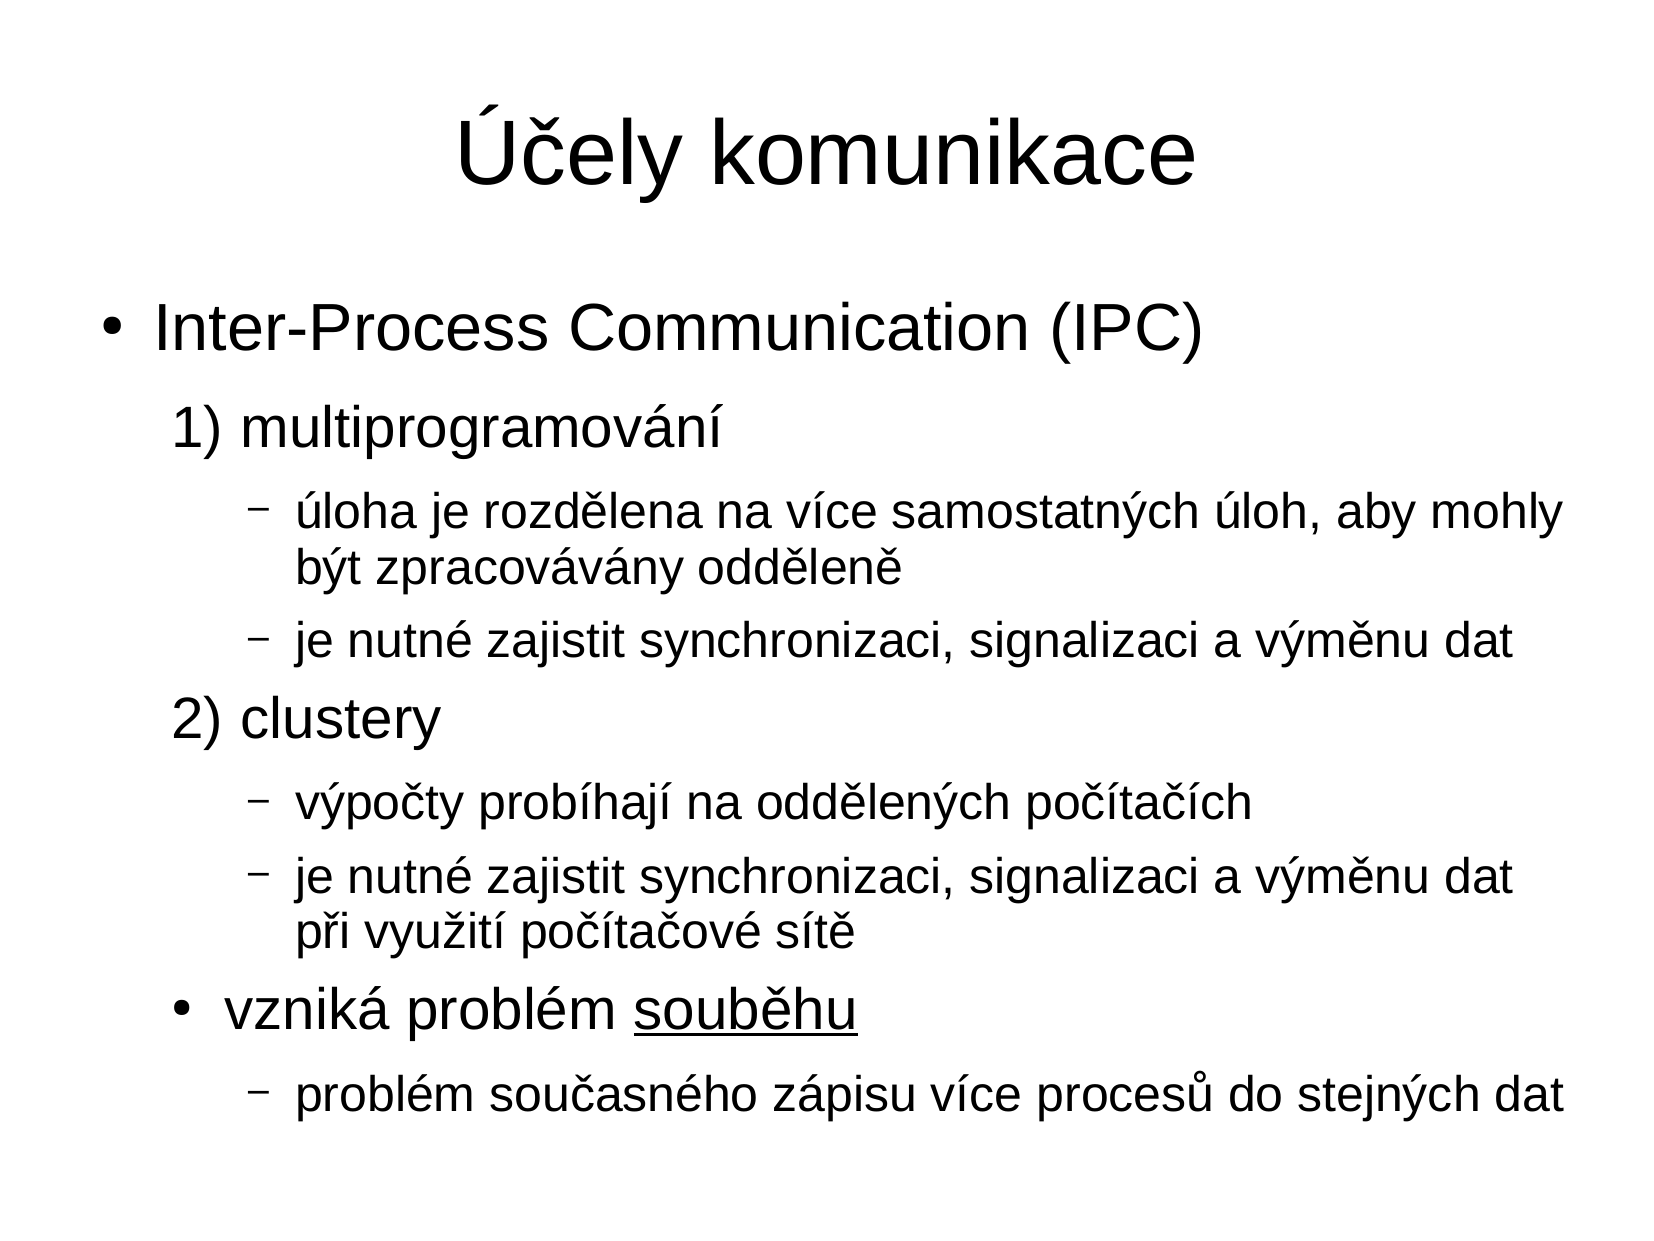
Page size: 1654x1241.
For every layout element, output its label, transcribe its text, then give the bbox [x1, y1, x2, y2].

title Účely komunikace [82, 56, 1571, 250]
list Inter-Process Communication (IPC) multiprogramování úloha je rozdělena na více samostatných úloh, aby mohly být zpracovávány odděleně je nutné zajistit synchronizaci, signalizaci a výměnu dat clustery výpočty probíhají na oddělených počítačích je nutné zajistit synchronizaci, signalizaci a výměnu dat při využití počítačové sítě vzniká problém souběhu problém současného zápisu více procesů do stejných dat [82, 290, 1571, 1122]
